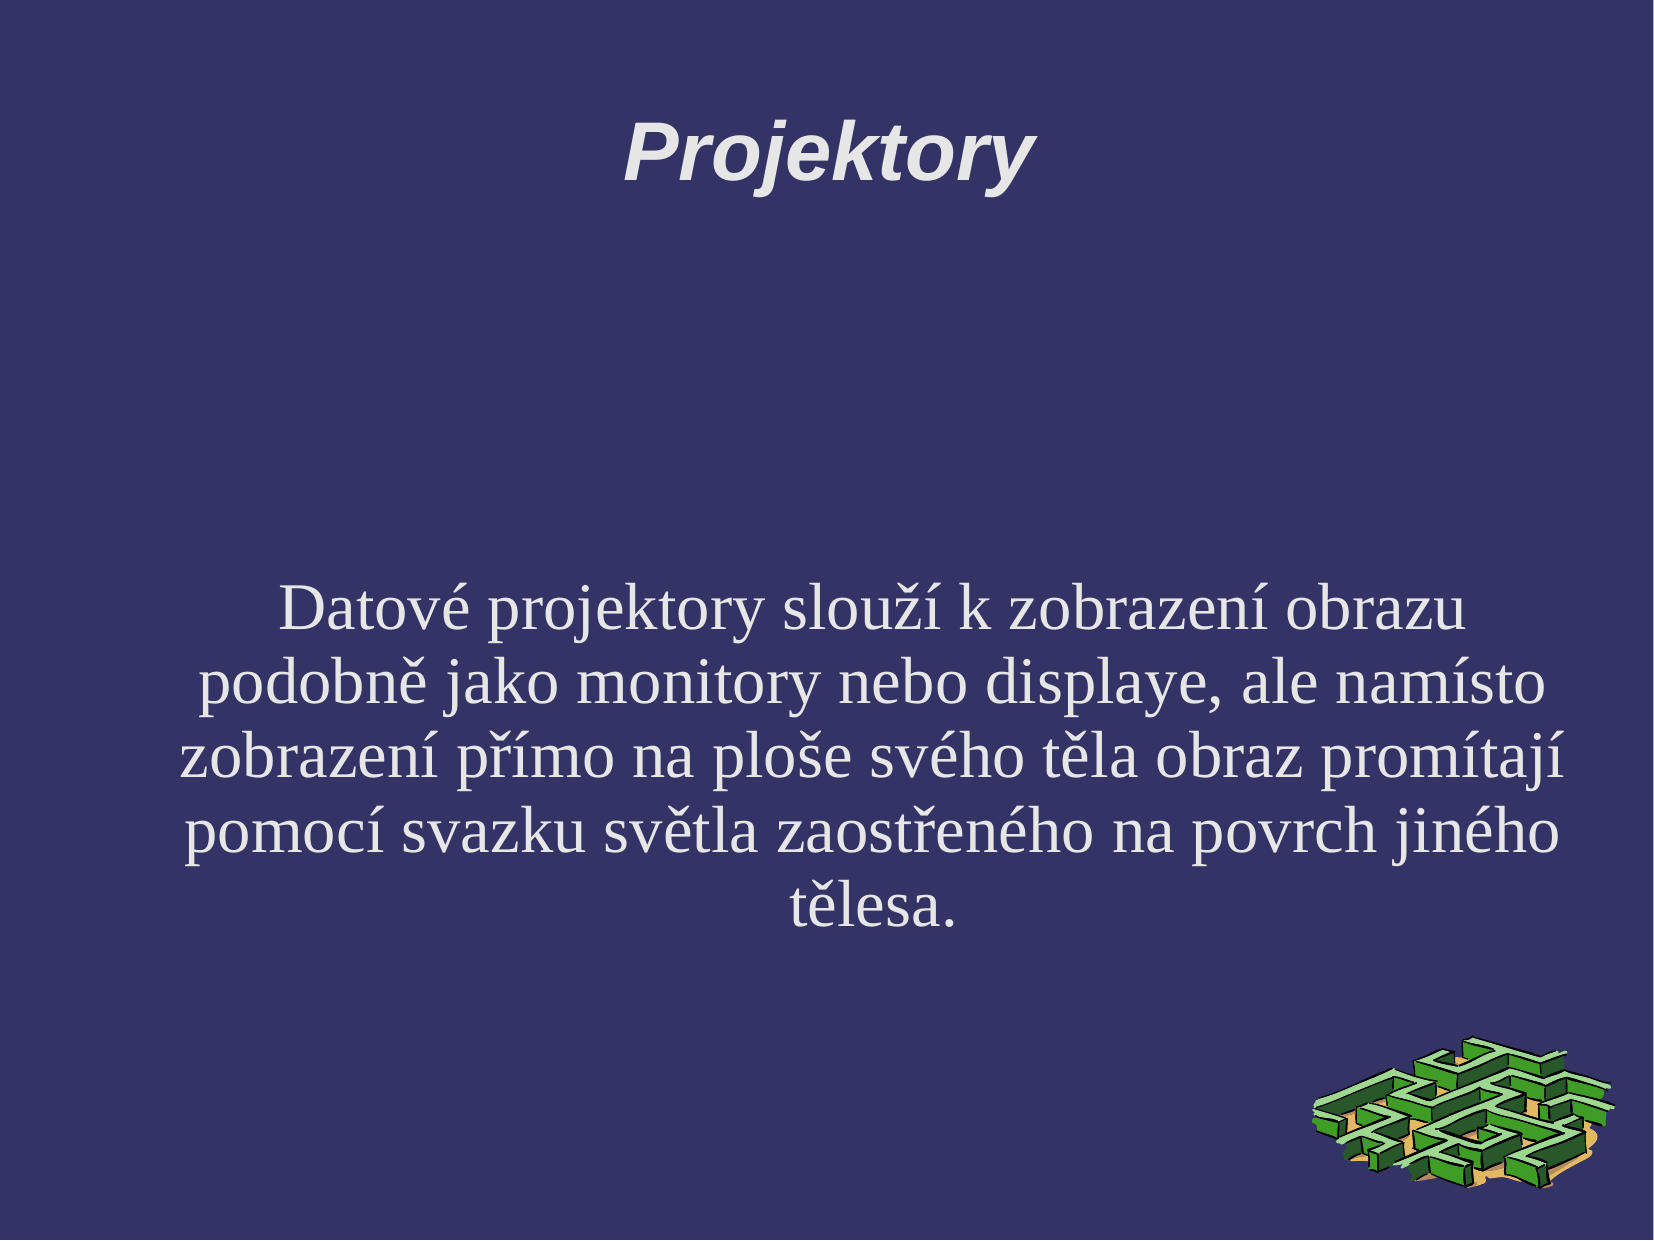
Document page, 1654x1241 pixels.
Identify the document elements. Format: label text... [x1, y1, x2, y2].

subtitle Datové projektory slouží k zobrazení obrazu podobně jako monitory nebo displaye, ale namísto zobrazení přímo na ploše svého těla obraz promítají pomocí svazku světla zaostřeného na povrch jiného tělesa. [178, 372, 1570, 1139]
title Projektory [123, 59, 1536, 246]
